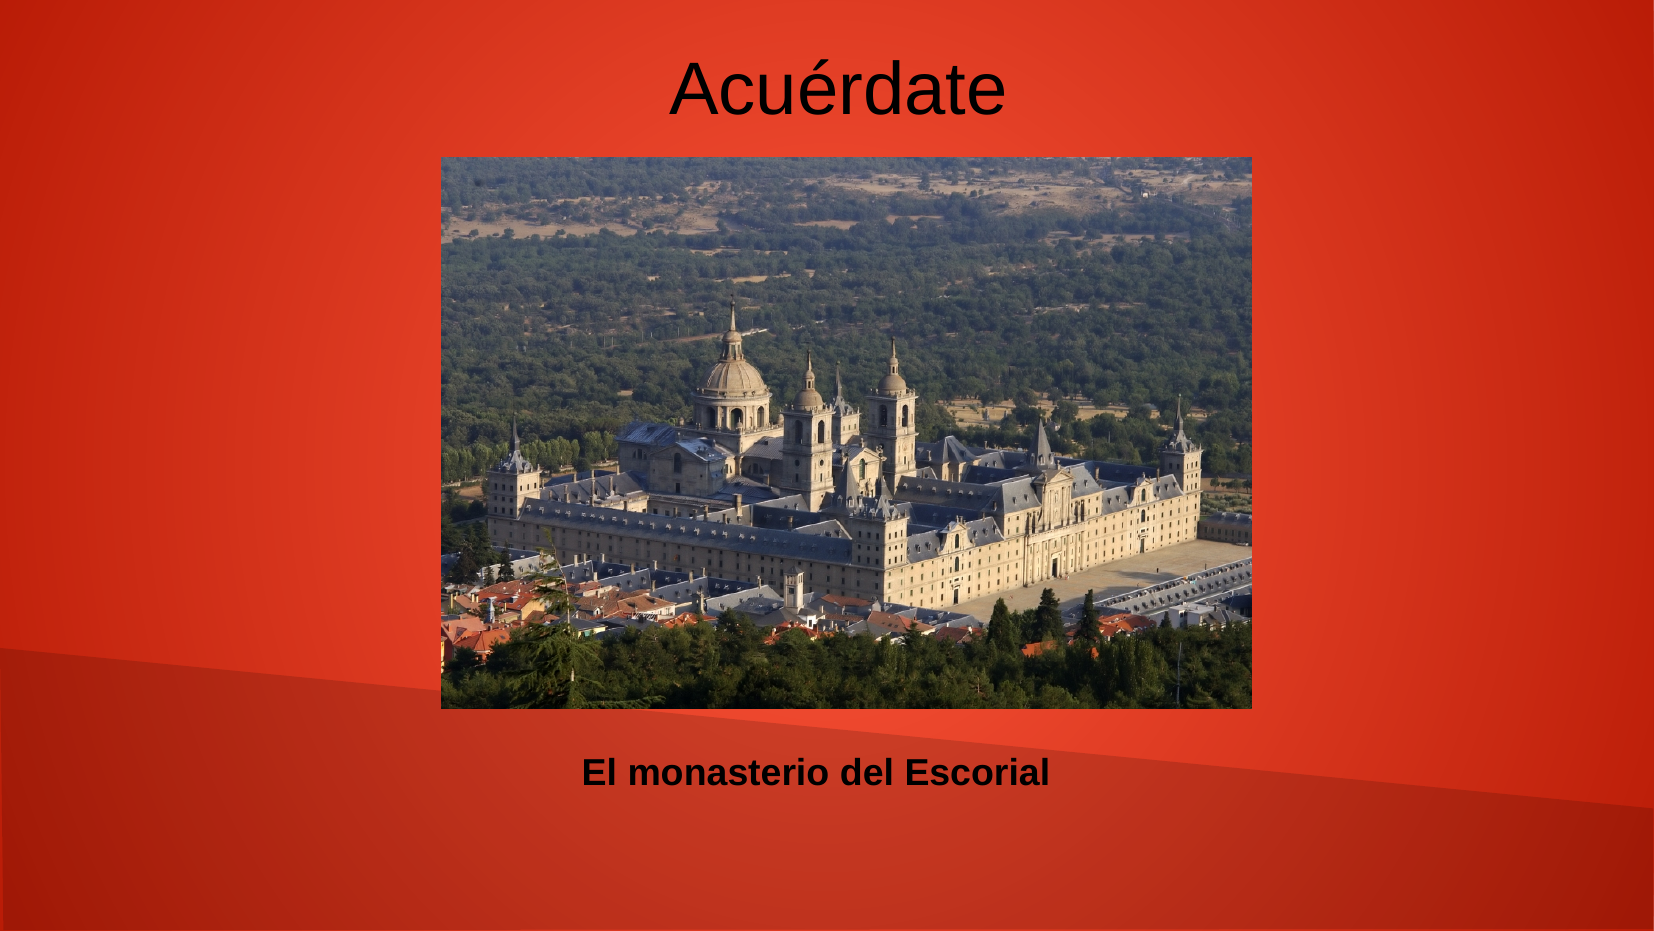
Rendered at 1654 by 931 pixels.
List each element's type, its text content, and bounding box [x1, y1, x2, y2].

title Acuérdate [94, 11, 1583, 166]
text_box El monasterio del Escorial [566, 744, 1099, 801]
picture [441, 157, 1252, 709]
